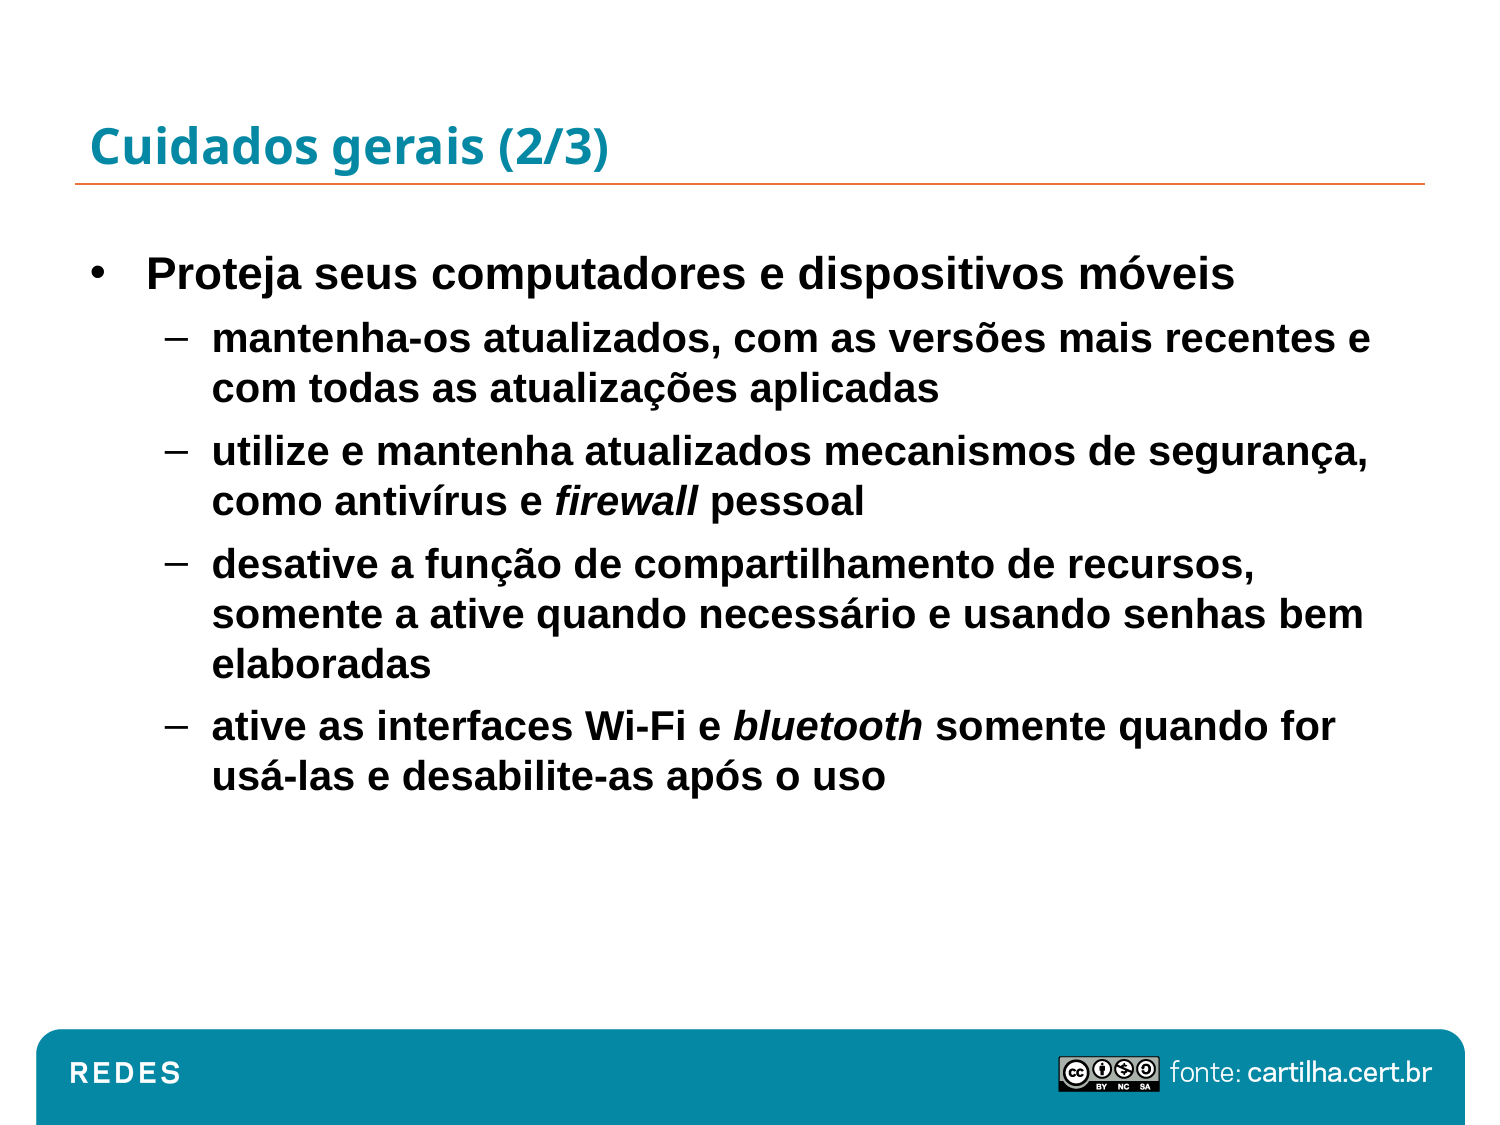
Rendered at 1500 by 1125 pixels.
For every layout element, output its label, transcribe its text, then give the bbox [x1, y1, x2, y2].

title Cuidados gerais (2/3) [75, 54, 1425, 182]
list Proteja seus computadores e dispositivos móveis mantenha-os atualizados, com as versões mais recentes e com todas as atualizações aplicadas utilize e mantenha atualizados mecanismos de segurança, como antivírus e firewall pessoal desative a função de compartilhamento de recursos, somente a ative quando necessário e usando senhas bem elaboradas ative as interfaces Wi-Fi e bluetooth somente quando for usá-las e desabilite-as após o uso [75, 236, 1425, 979]
picture [0, 0, 1500, 1125]
